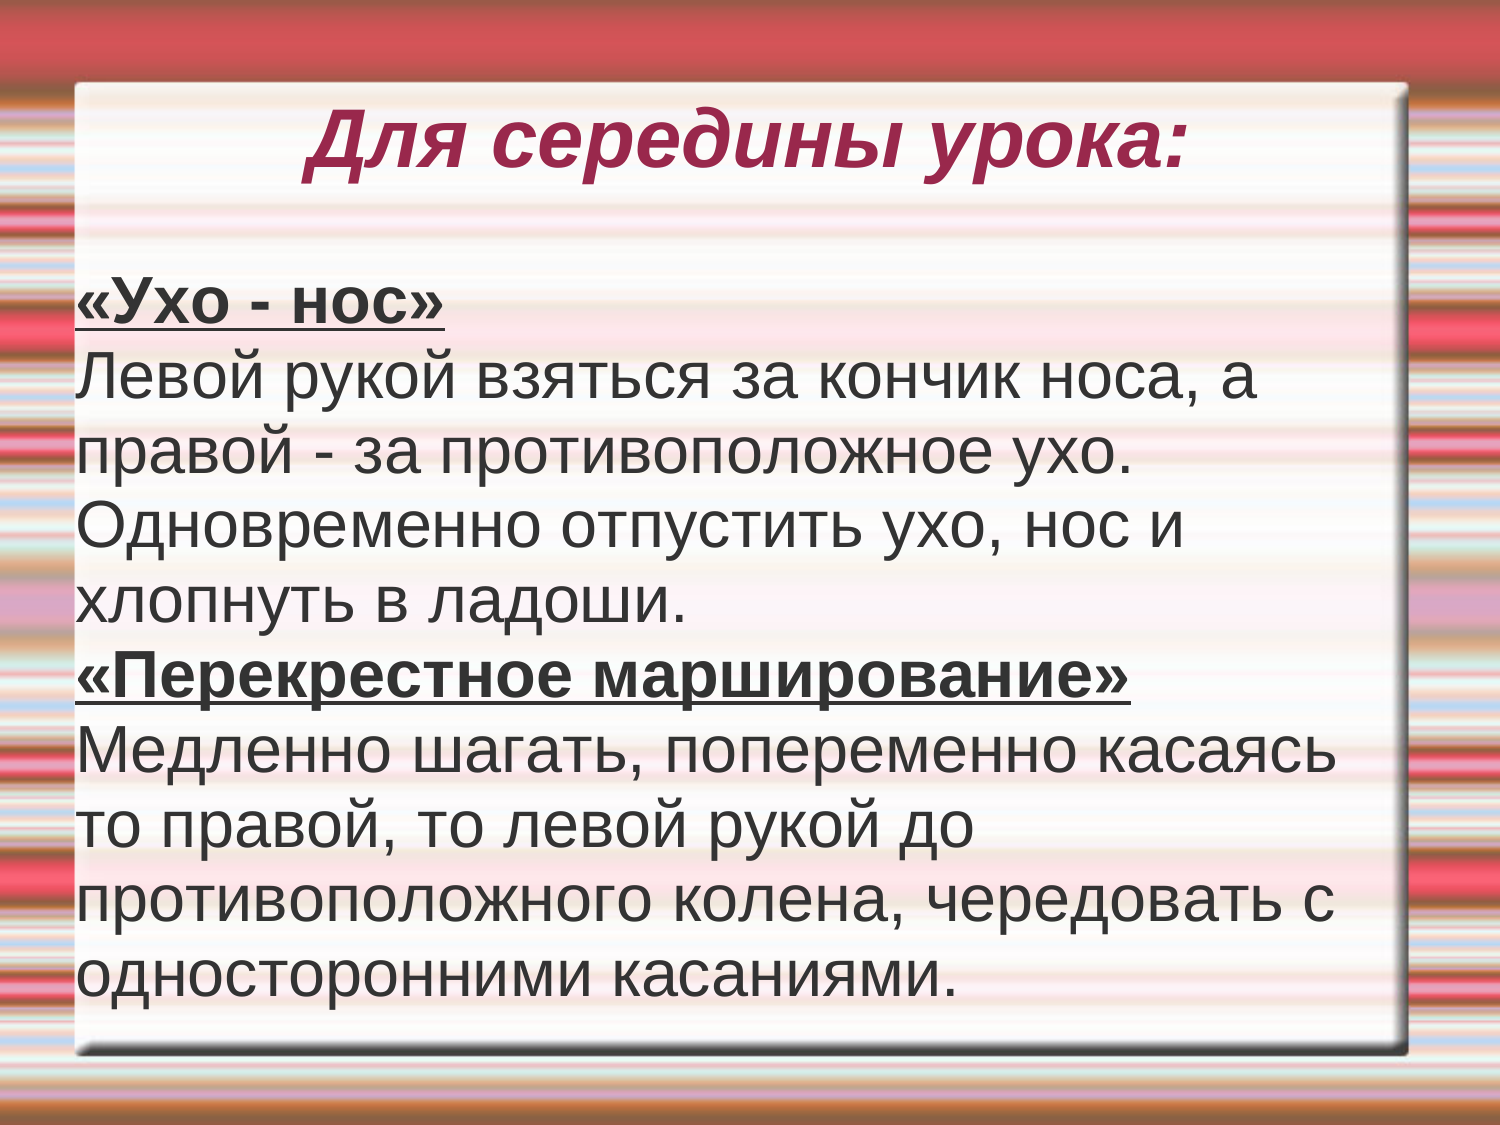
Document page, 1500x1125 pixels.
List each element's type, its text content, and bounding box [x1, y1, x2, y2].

picture [0, 0, 1500, 1125]
title Для середины урока: [75, 44, 1425, 233]
list «Ухо - нос» Левой рукой взяться за кончик носа, а правой - за противоположное ухо. Одновременно отпустить ухо, нос и хлопнуть в ладоши. «Перекрестное марширование» Медленно шагать, попеременно касаясь то правой, то левой рукой до противоположного колена, чередовать с односторонними касаниями. [75, 263, 1425, 1011]
